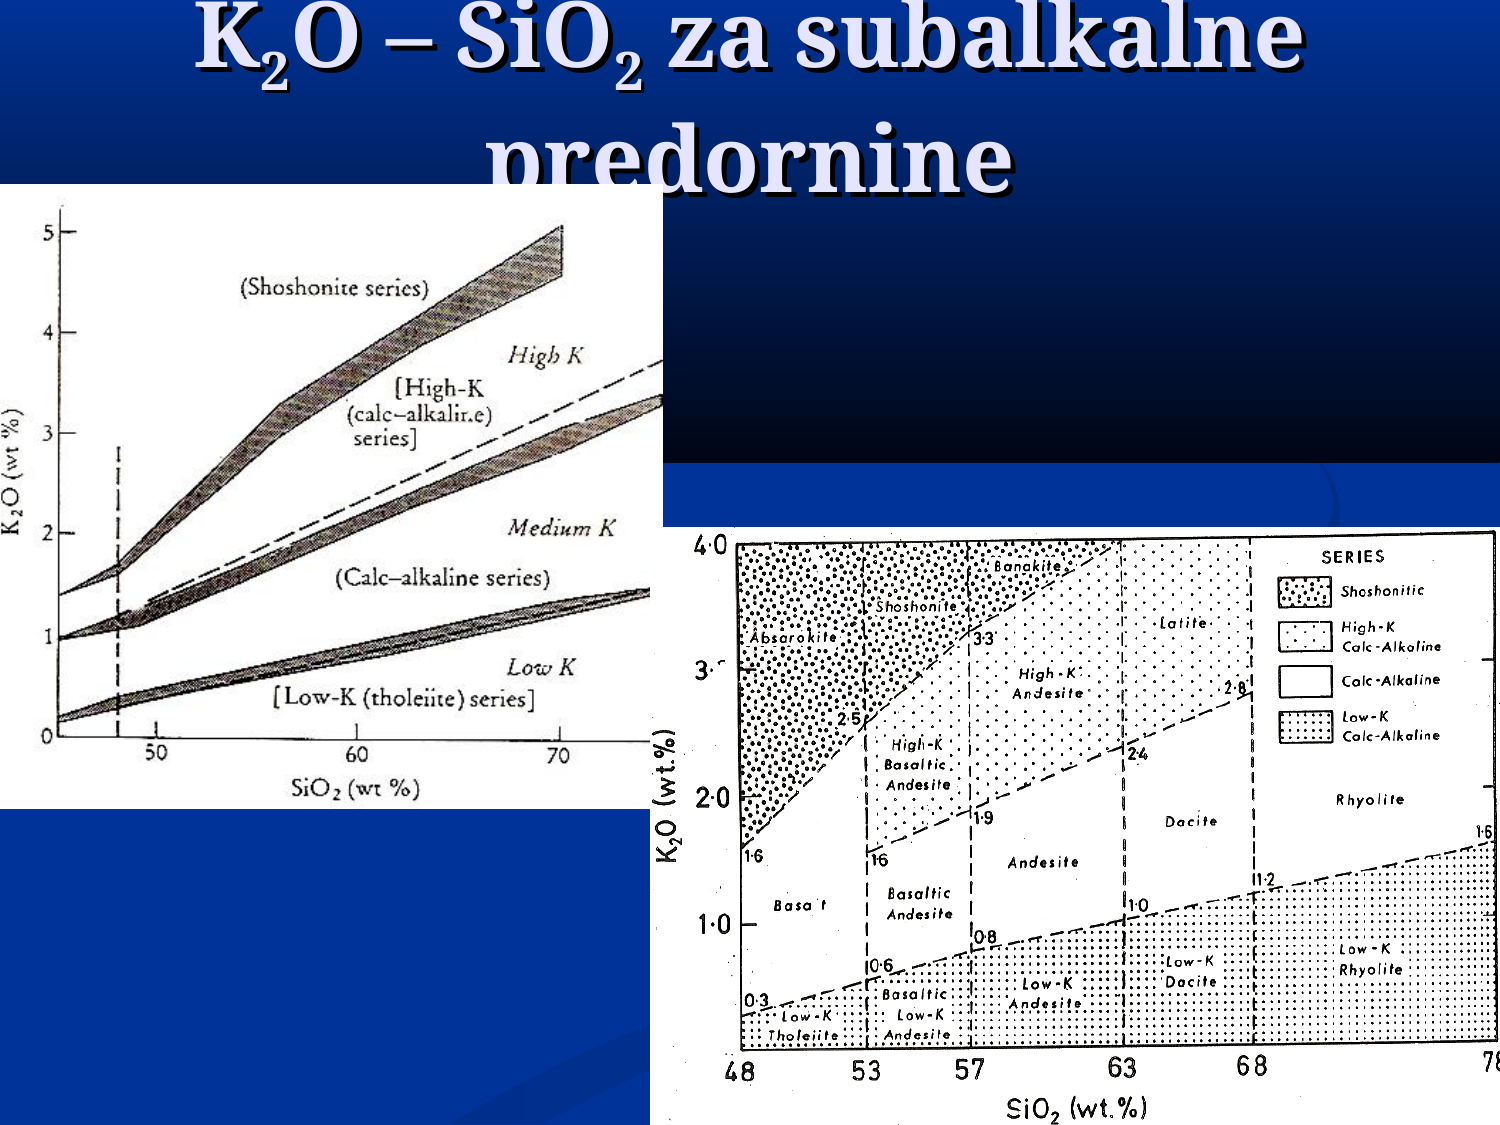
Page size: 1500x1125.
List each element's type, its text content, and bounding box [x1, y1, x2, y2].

title K2O – SiO2 za subalkalne predornine [0, 0, 1500, 188]
text_box [0, 184, 1500, 1125]
